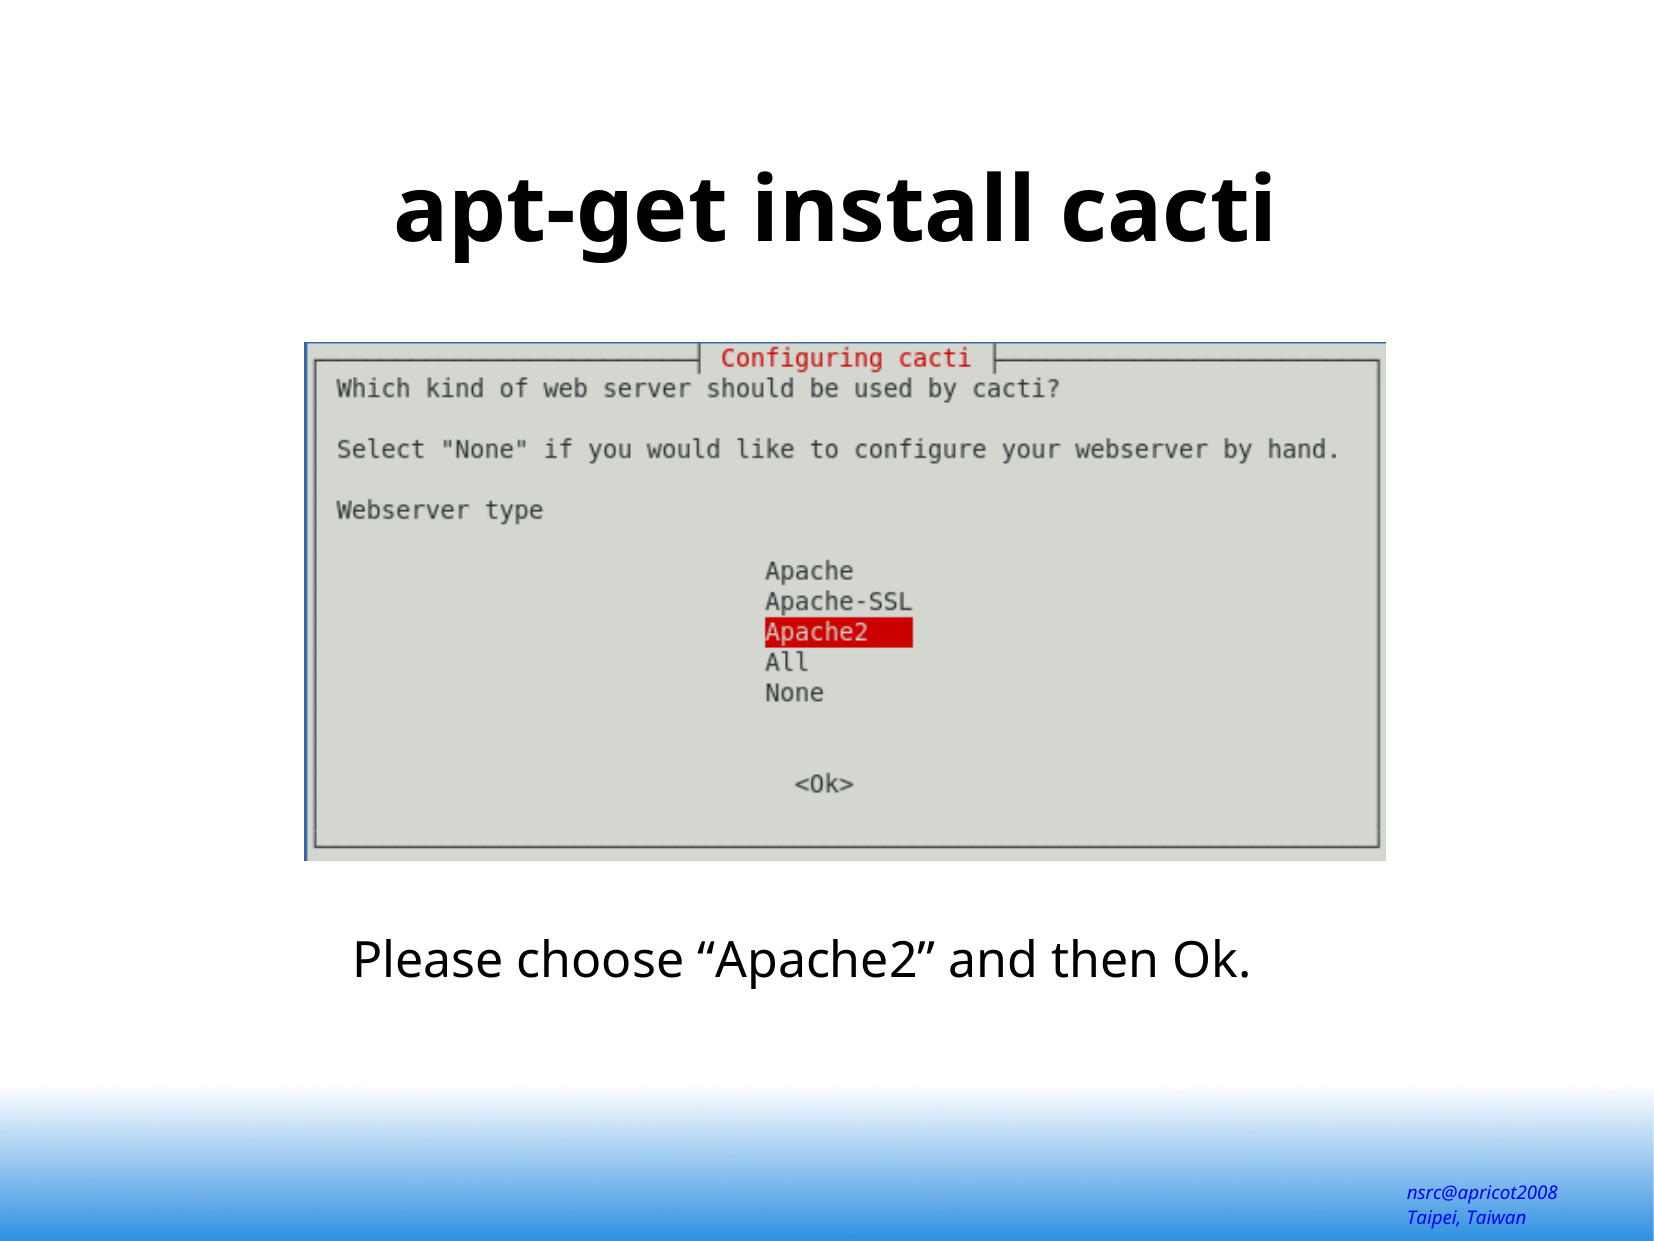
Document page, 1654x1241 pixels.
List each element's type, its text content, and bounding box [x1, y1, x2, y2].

picture [0, 1083, 1654, 1241]
picture [304, 342, 1386, 861]
text_box Please choose “Apache2” and then Ok. [352, 923, 1328, 985]
title apt-get install cacti [121, 102, 1534, 310]
